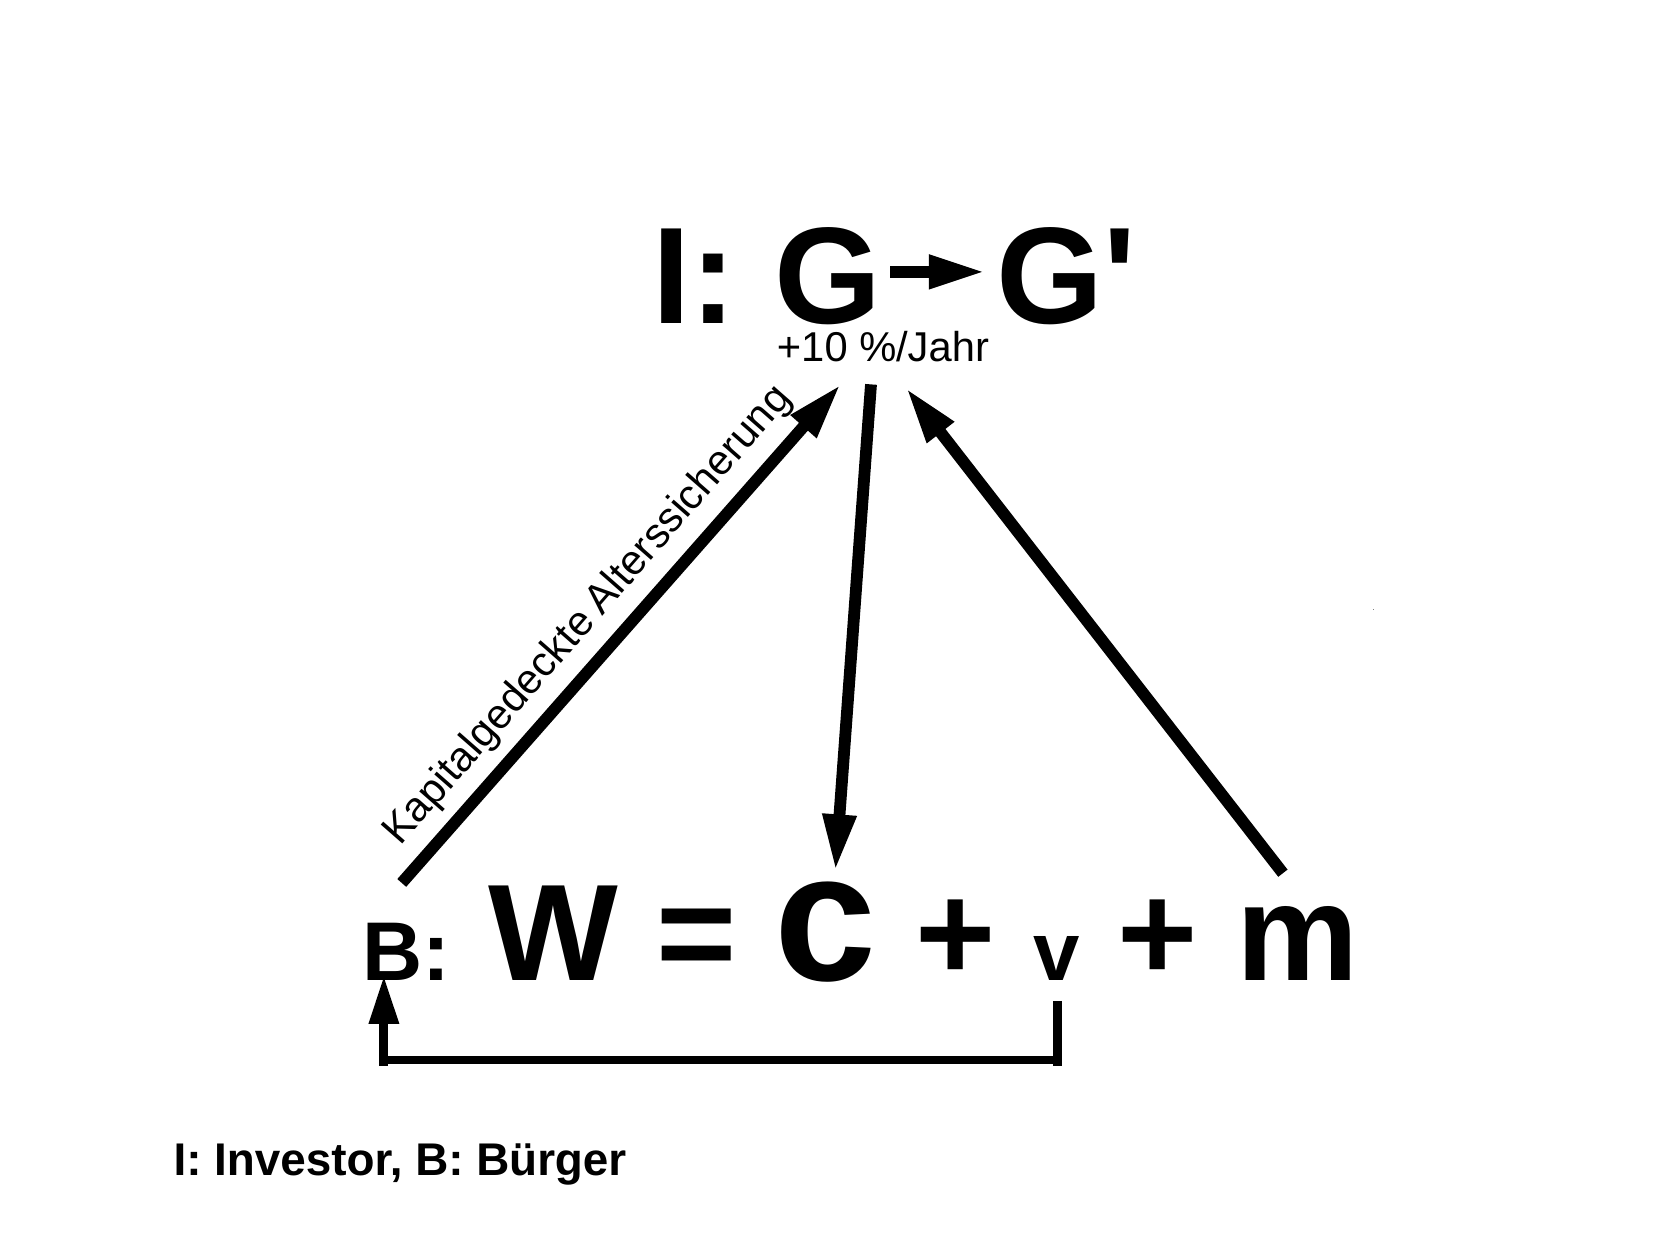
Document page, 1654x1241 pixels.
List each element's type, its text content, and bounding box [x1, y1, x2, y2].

text_box I: G G' B: W = c + v + m [301, 191, 1374, 1027]
text_box I: Investor, B: Bürger [158, 1126, 642, 1193]
text_box Kapitalgedeckte Alterssicherung [357, 365, 818, 869]
text_box +10 %/Jahr [762, 315, 1005, 378]
